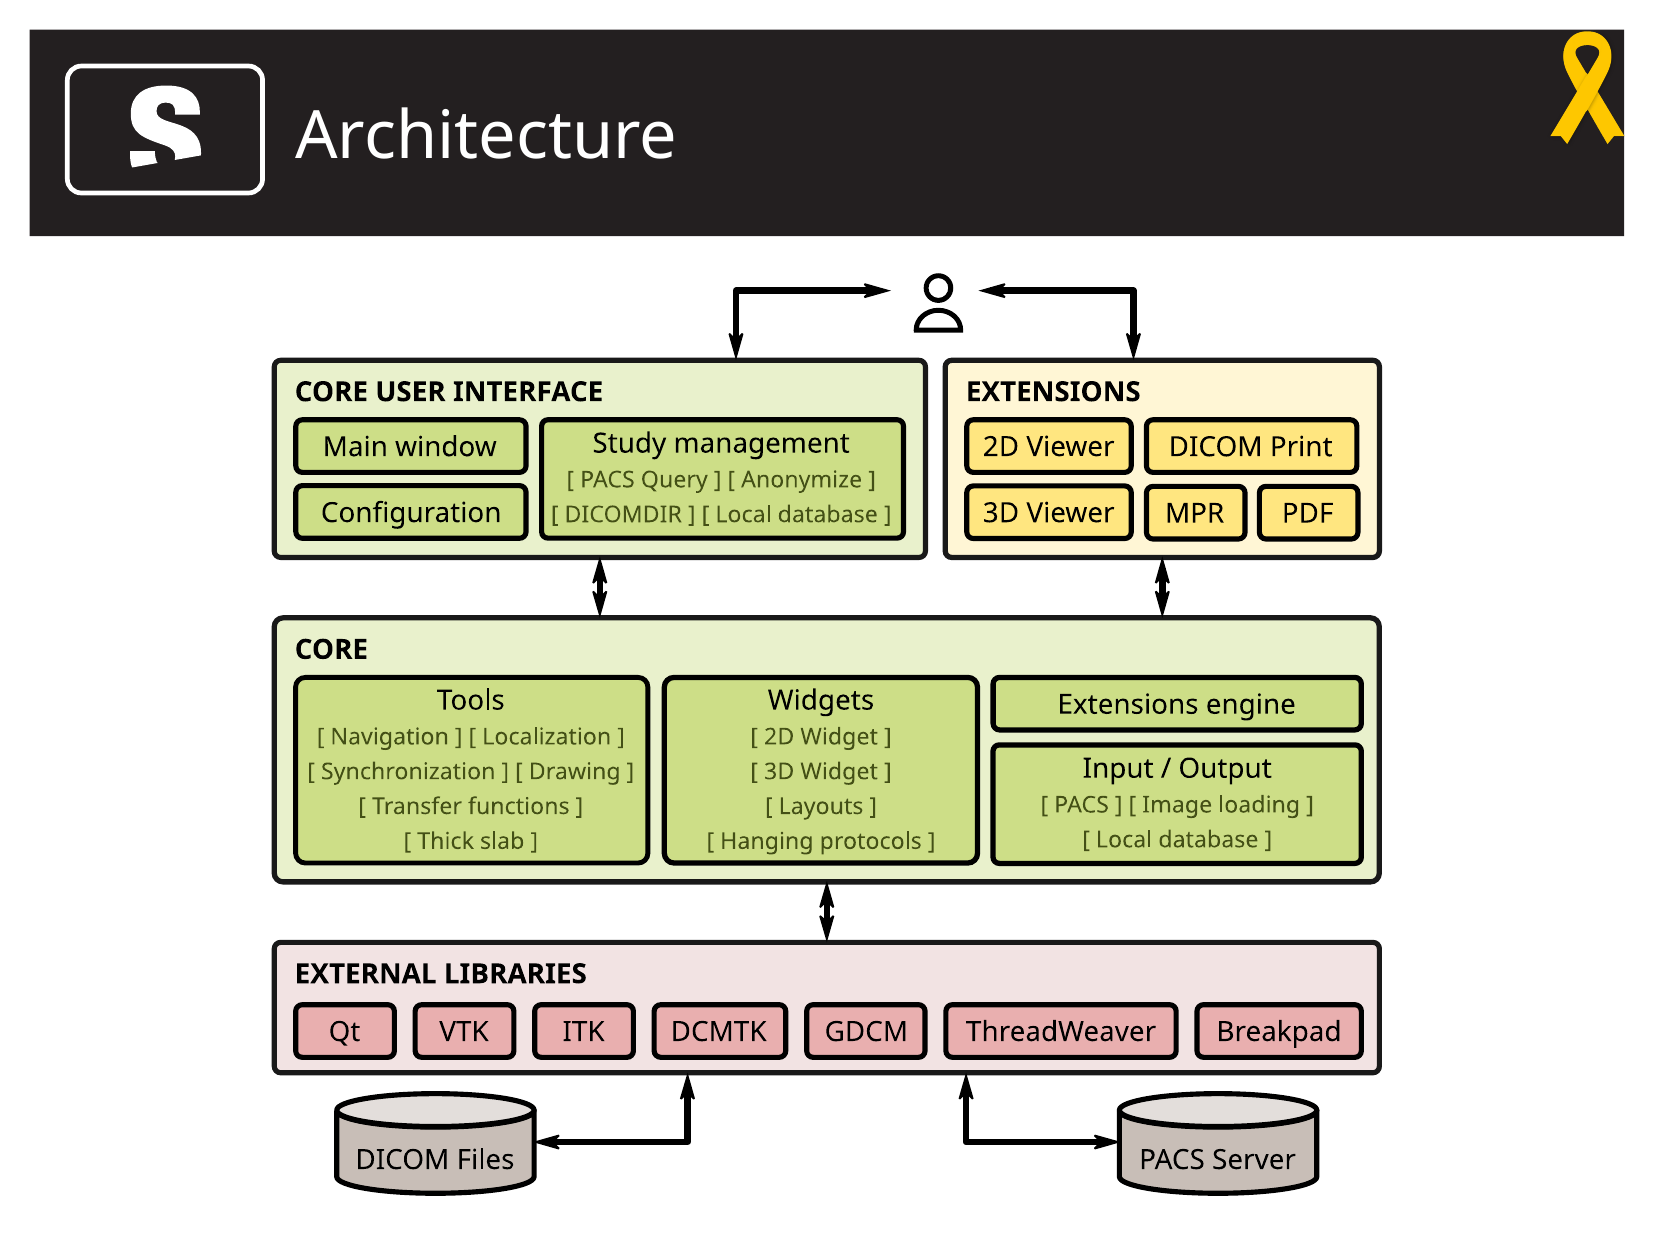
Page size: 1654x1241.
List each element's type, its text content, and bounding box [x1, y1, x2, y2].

picture [135, 248, 1518, 1229]
picture [1547, 29, 1625, 148]
title Architecture [295, 29, 1524, 237]
